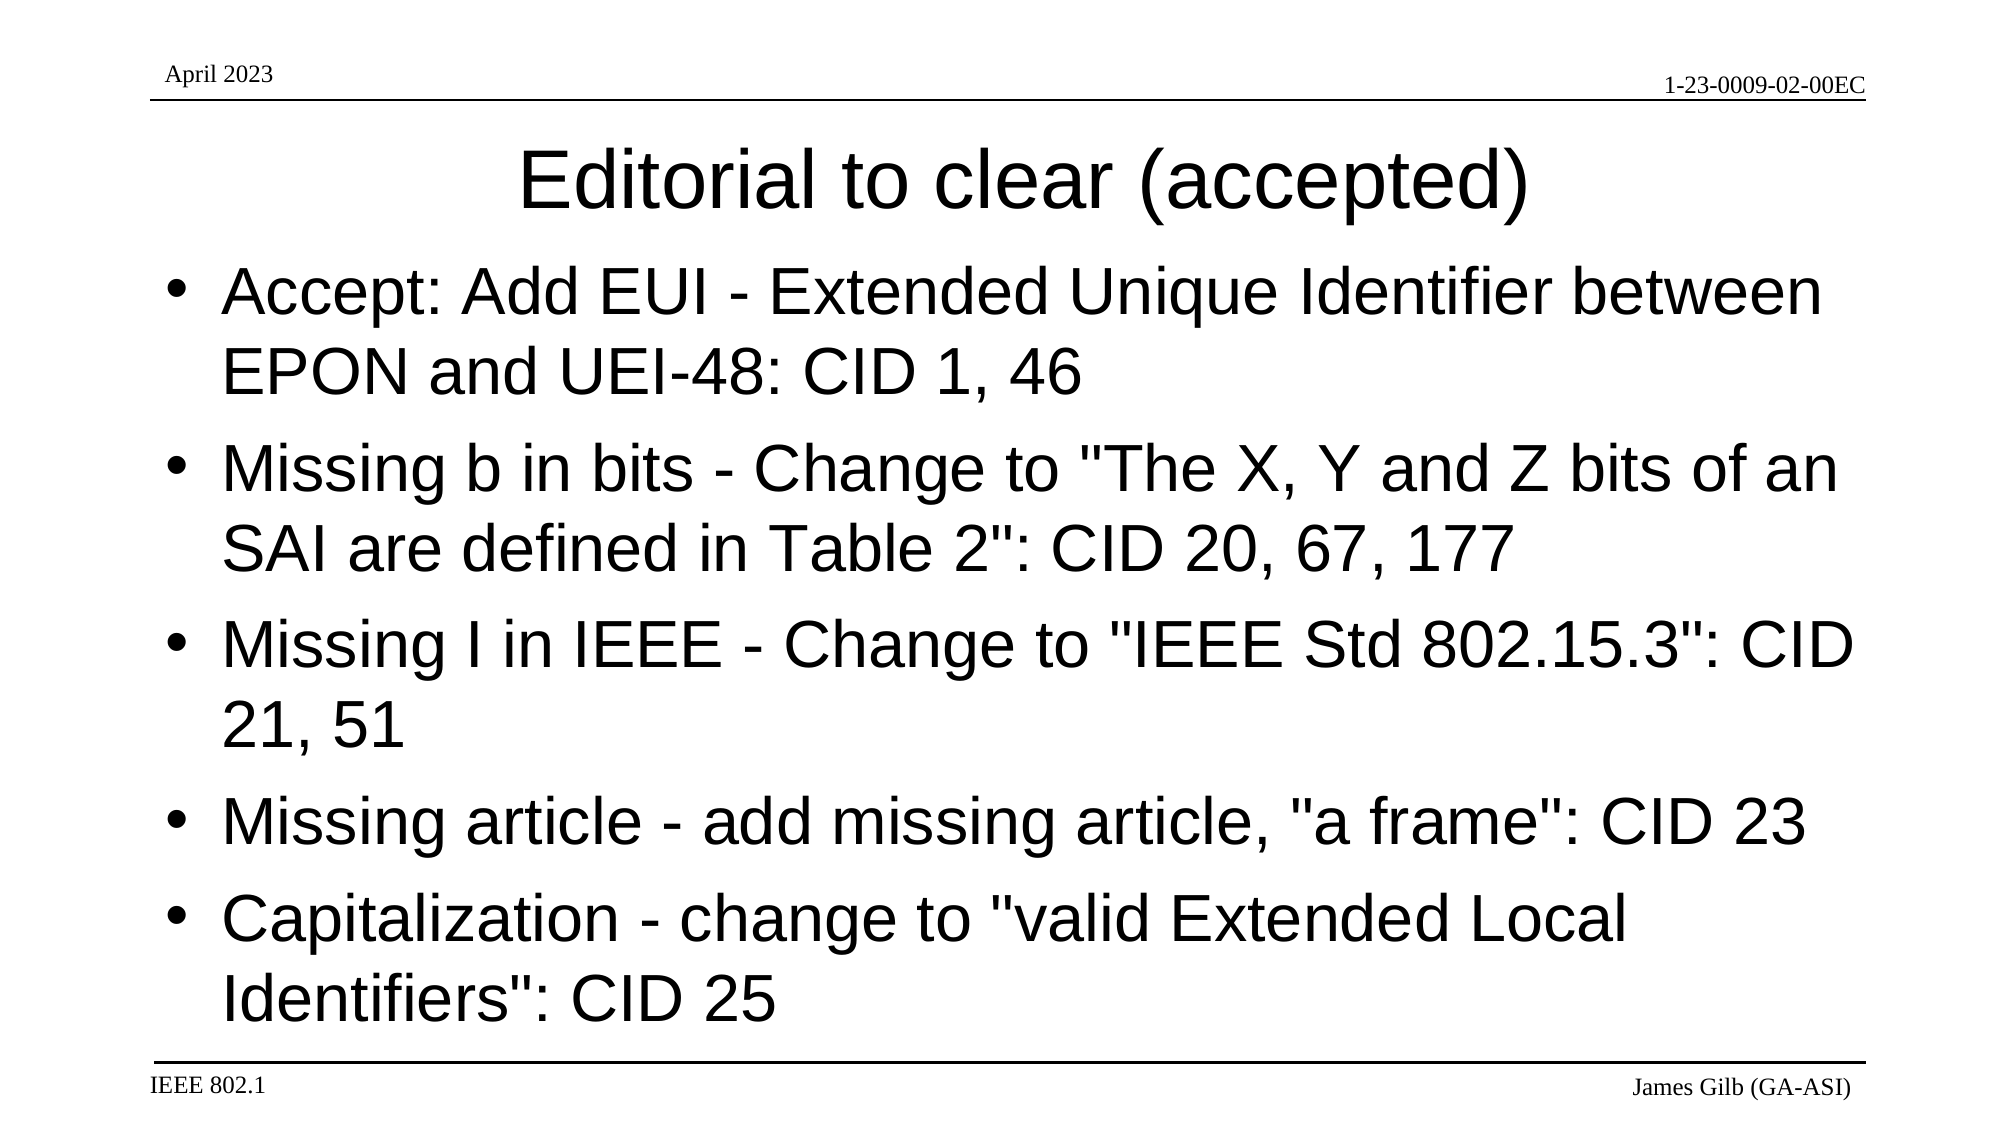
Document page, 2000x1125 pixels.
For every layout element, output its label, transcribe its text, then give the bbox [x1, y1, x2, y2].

list Accept: Add EUI - Extended Unique Identifier between EPON and UEI-48: CID 1, 46 Missing b in bits - Change to "The X, Y and Z bits of an SAI are defined in Table 2": CID 20, 67, 177 Missing I in IEEE - Change to "IEEE Std 802.15.3": CID 21, 51 Missing article - add missing article, "a frame": CID 23 Capitalization - change to "valid Extended Local Identifiers": CID 25 [150, 239, 1900, 1051]
title Editorial to clear (accepted) [149, 112, 1900, 238]
